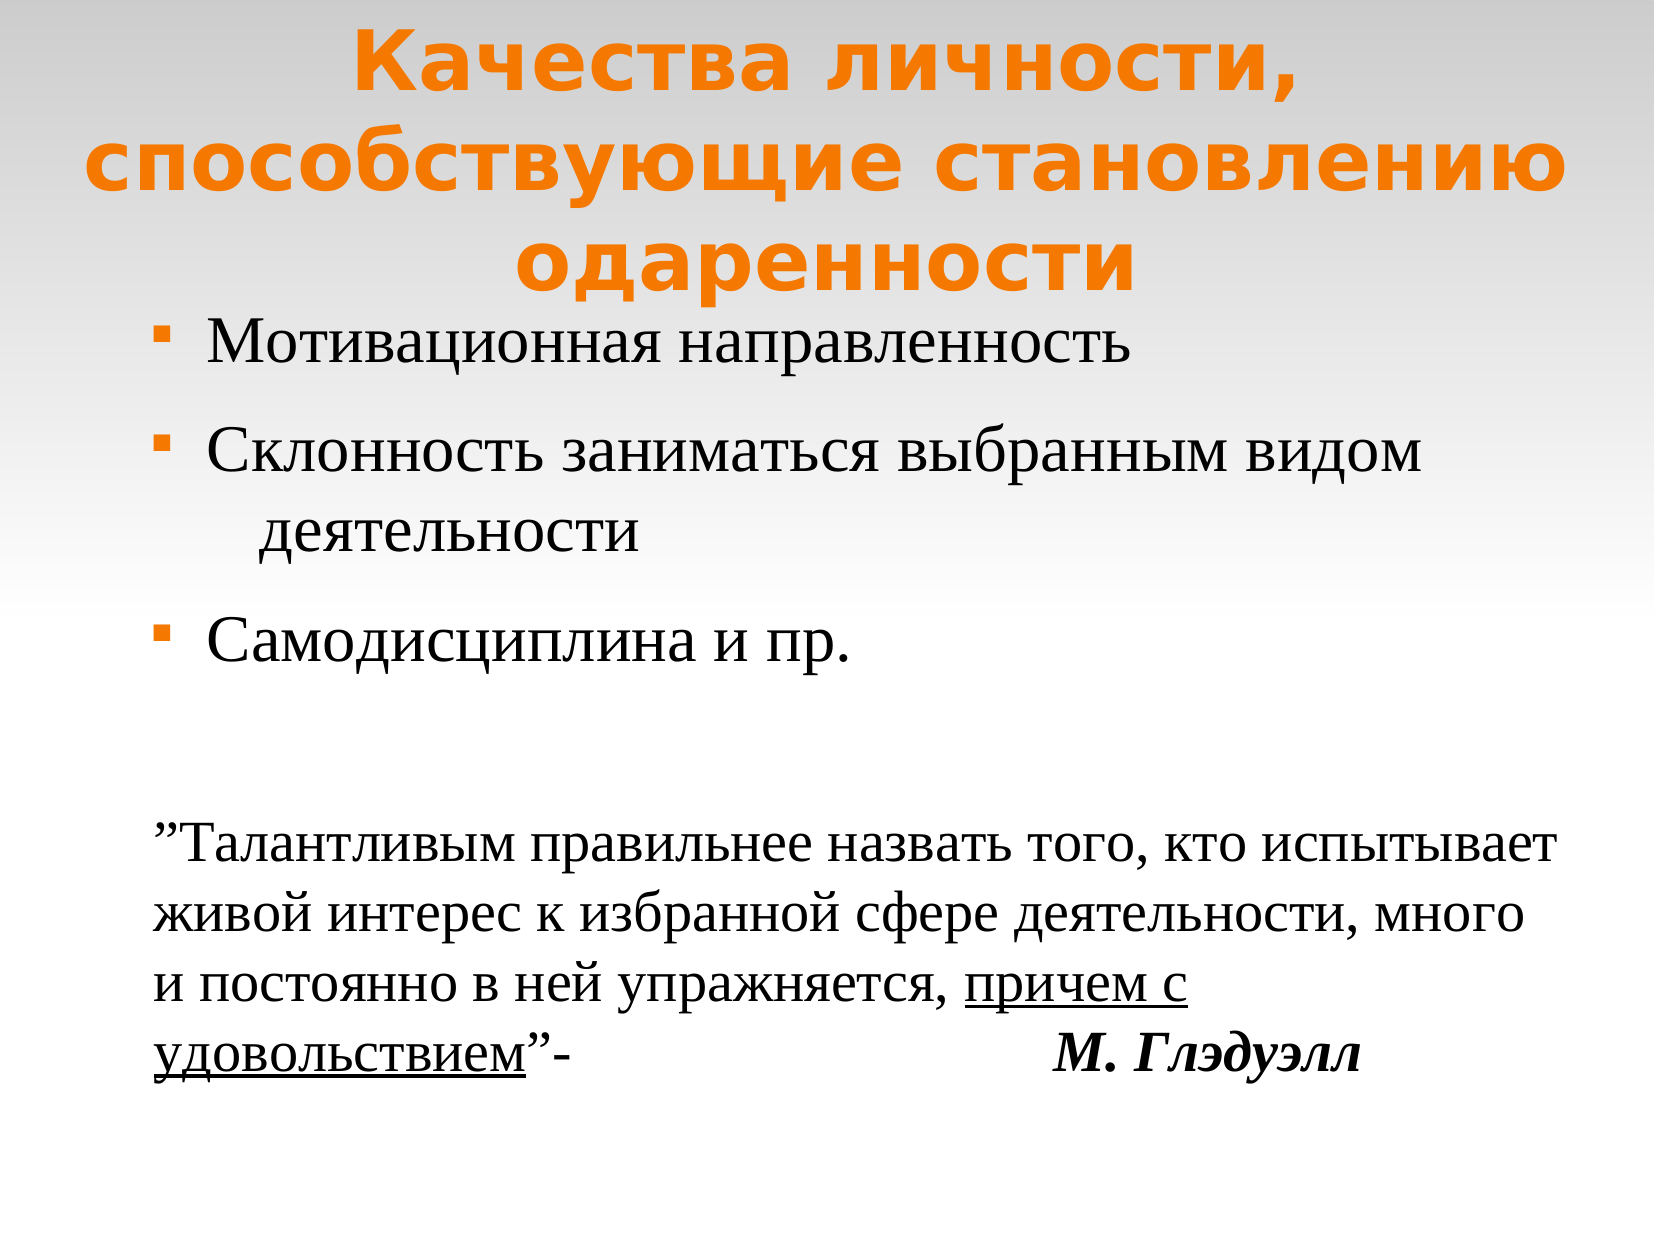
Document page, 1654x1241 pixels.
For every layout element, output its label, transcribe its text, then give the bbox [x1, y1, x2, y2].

title Качества личности, способствующие становлению одаренности [82, 7, 1571, 299]
list Мотивационная направленность Склонность заниматься выбранным видом деятельности Самодисциплина и пр. ”Талантливым правильнее назвать того, кто испытывает живой интерес к избранной сфере деятельности, много и постоянно в ней упражняется, причем с удовольствием”- М. Глэдуэлл [118, 295, 1571, 1094]
